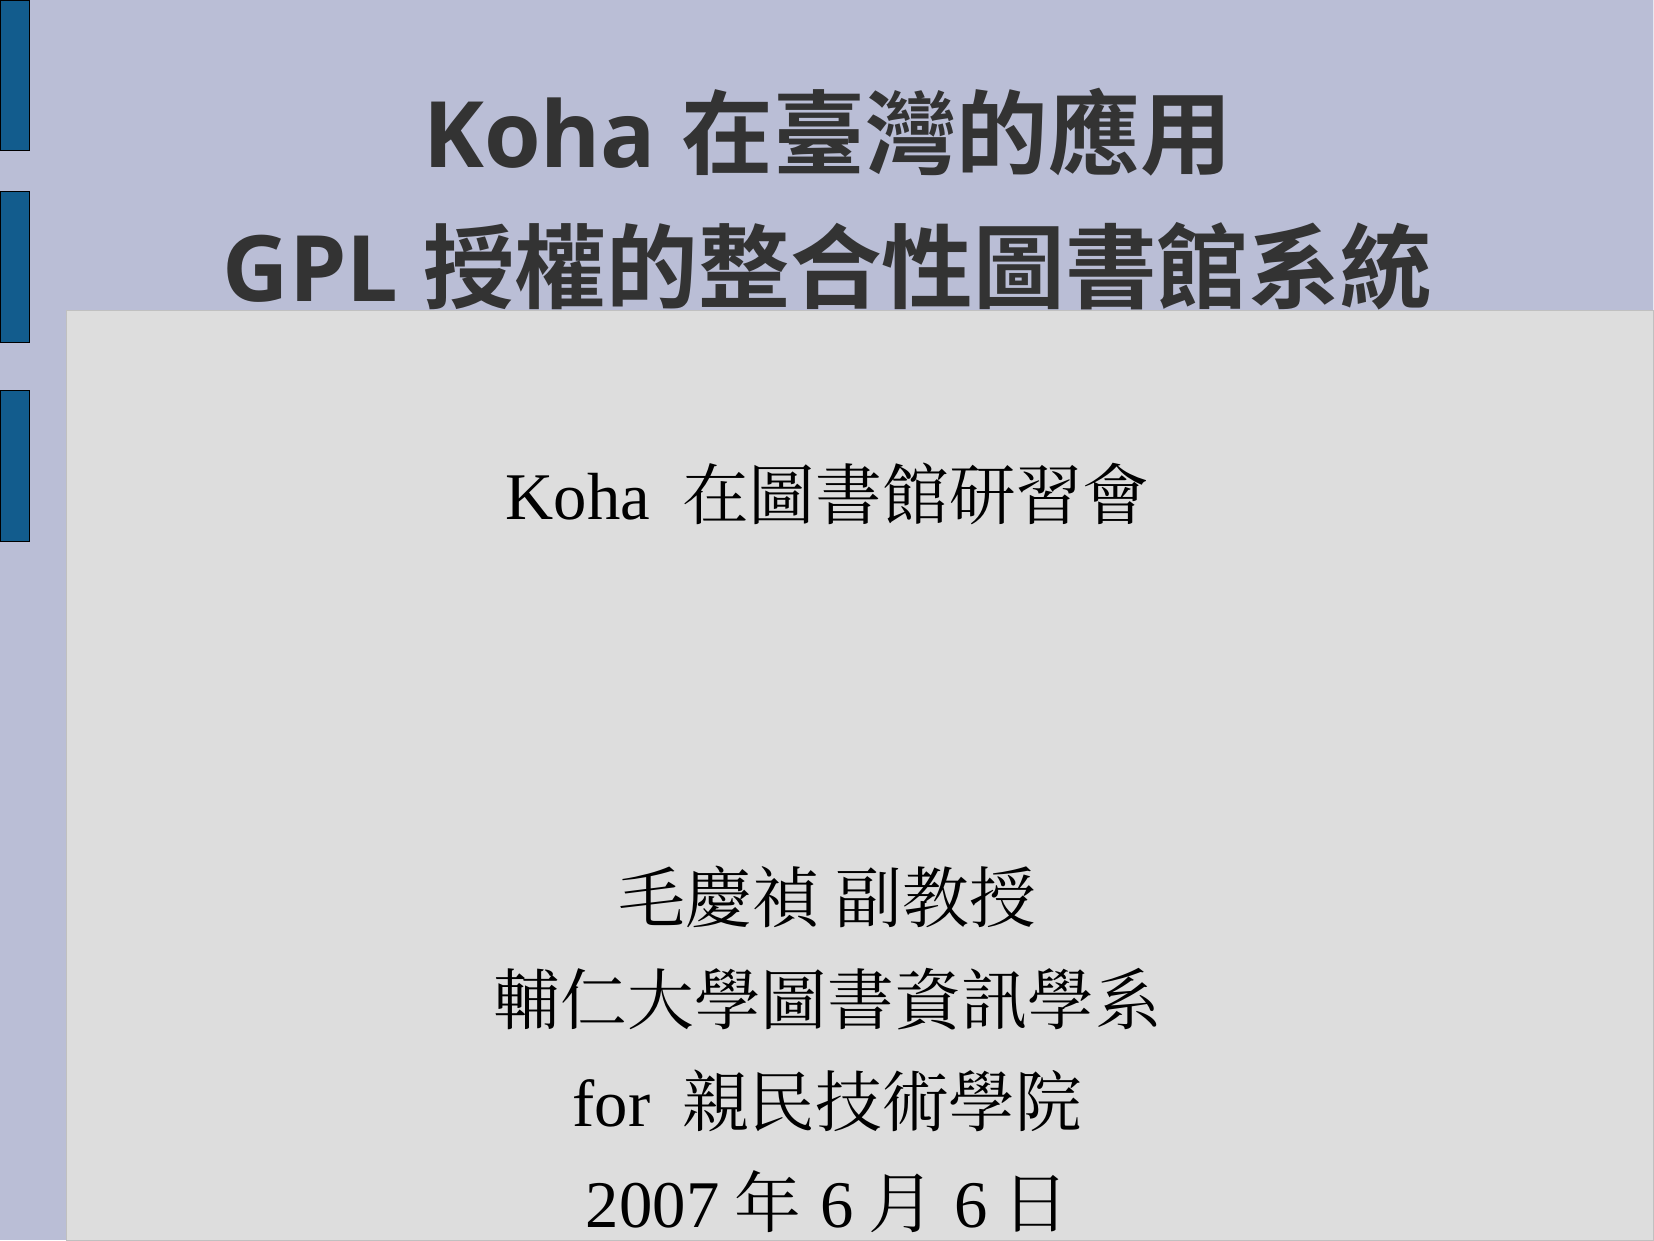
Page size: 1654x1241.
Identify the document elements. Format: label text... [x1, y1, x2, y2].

title Koha在臺灣的應用 GPL授權的整合性圖書館系統 [121, 90, 1534, 299]
list Koha 在圖書館研習會 毛慶禎 副教授 輔仁大學圖書資訊學系 for 親民技術學院 2007年6月6日 [121, 442, 1534, 1164]
